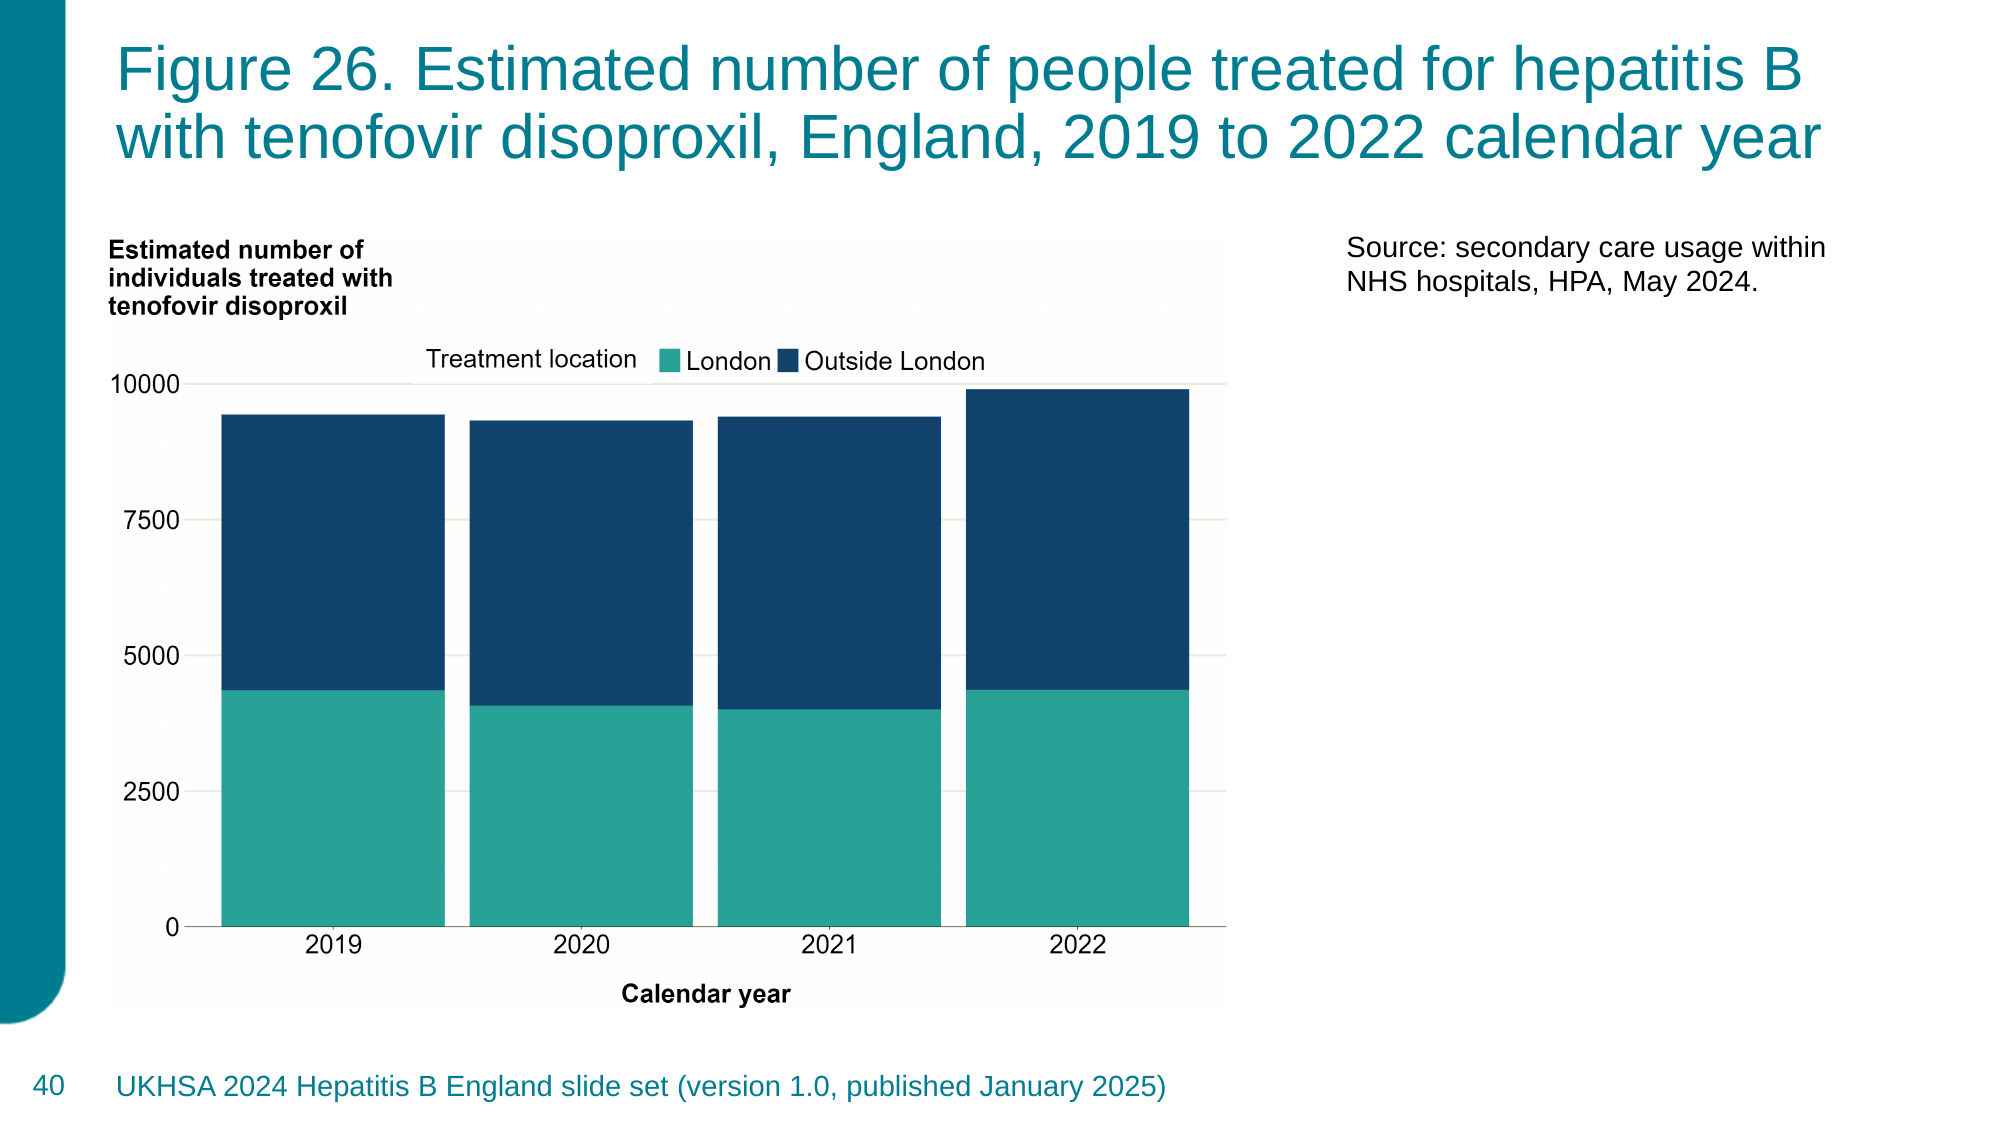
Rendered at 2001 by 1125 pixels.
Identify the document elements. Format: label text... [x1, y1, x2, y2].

picture [105, 237, 1229, 1008]
text_box UKHSA 2024 Hepatitis B England slide set (version 1.0, published January 2025) [100, 1055, 1743, 1116]
text_box [0, 1053, 98, 1114]
text_box Source: secondary care usage within NHS hospitals, HPA, May 2024. [1331, 220, 1911, 307]
title Figure 26. Estimated number of people treated for hepatitis B with tenofovir disoproxil, England, 2019 to 2022 calendar year [101, 29, 1926, 189]
